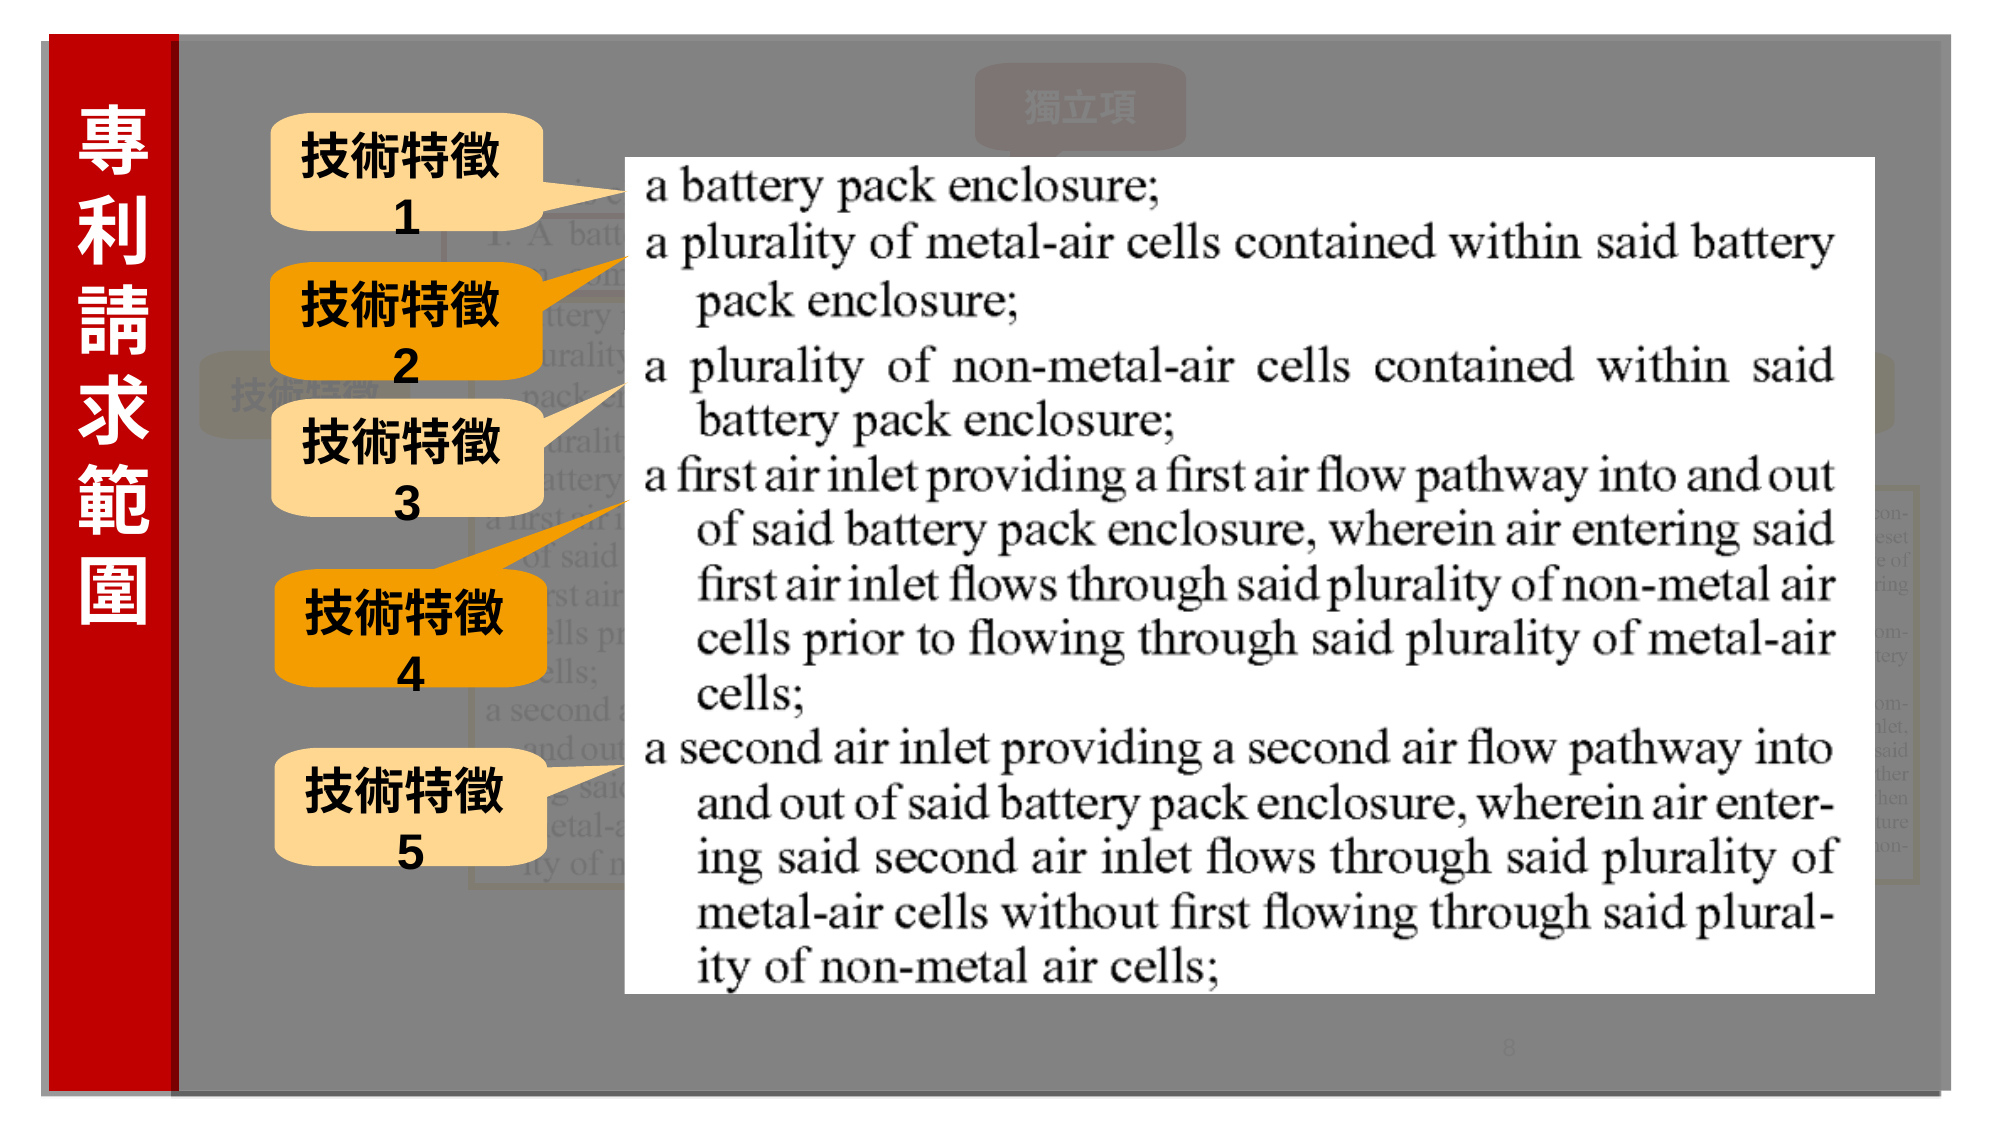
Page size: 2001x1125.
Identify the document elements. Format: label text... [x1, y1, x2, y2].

text_box 技術特徵3 [271, 382, 629, 517]
text_box 技術特徵2 [270, 255, 630, 381]
text_box 技術特徵1 [270, 112, 628, 232]
text_box 技術特徵4 [274, 499, 631, 688]
picture [624, 157, 1875, 994]
text_box [179, 34, 1951, 1091]
text_box 專利請求範圍 [49, 34, 179, 1091]
text_box 技術特徵4 [403, 665, 412, 679]
text_box 技術特徵5 [274, 747, 626, 867]
